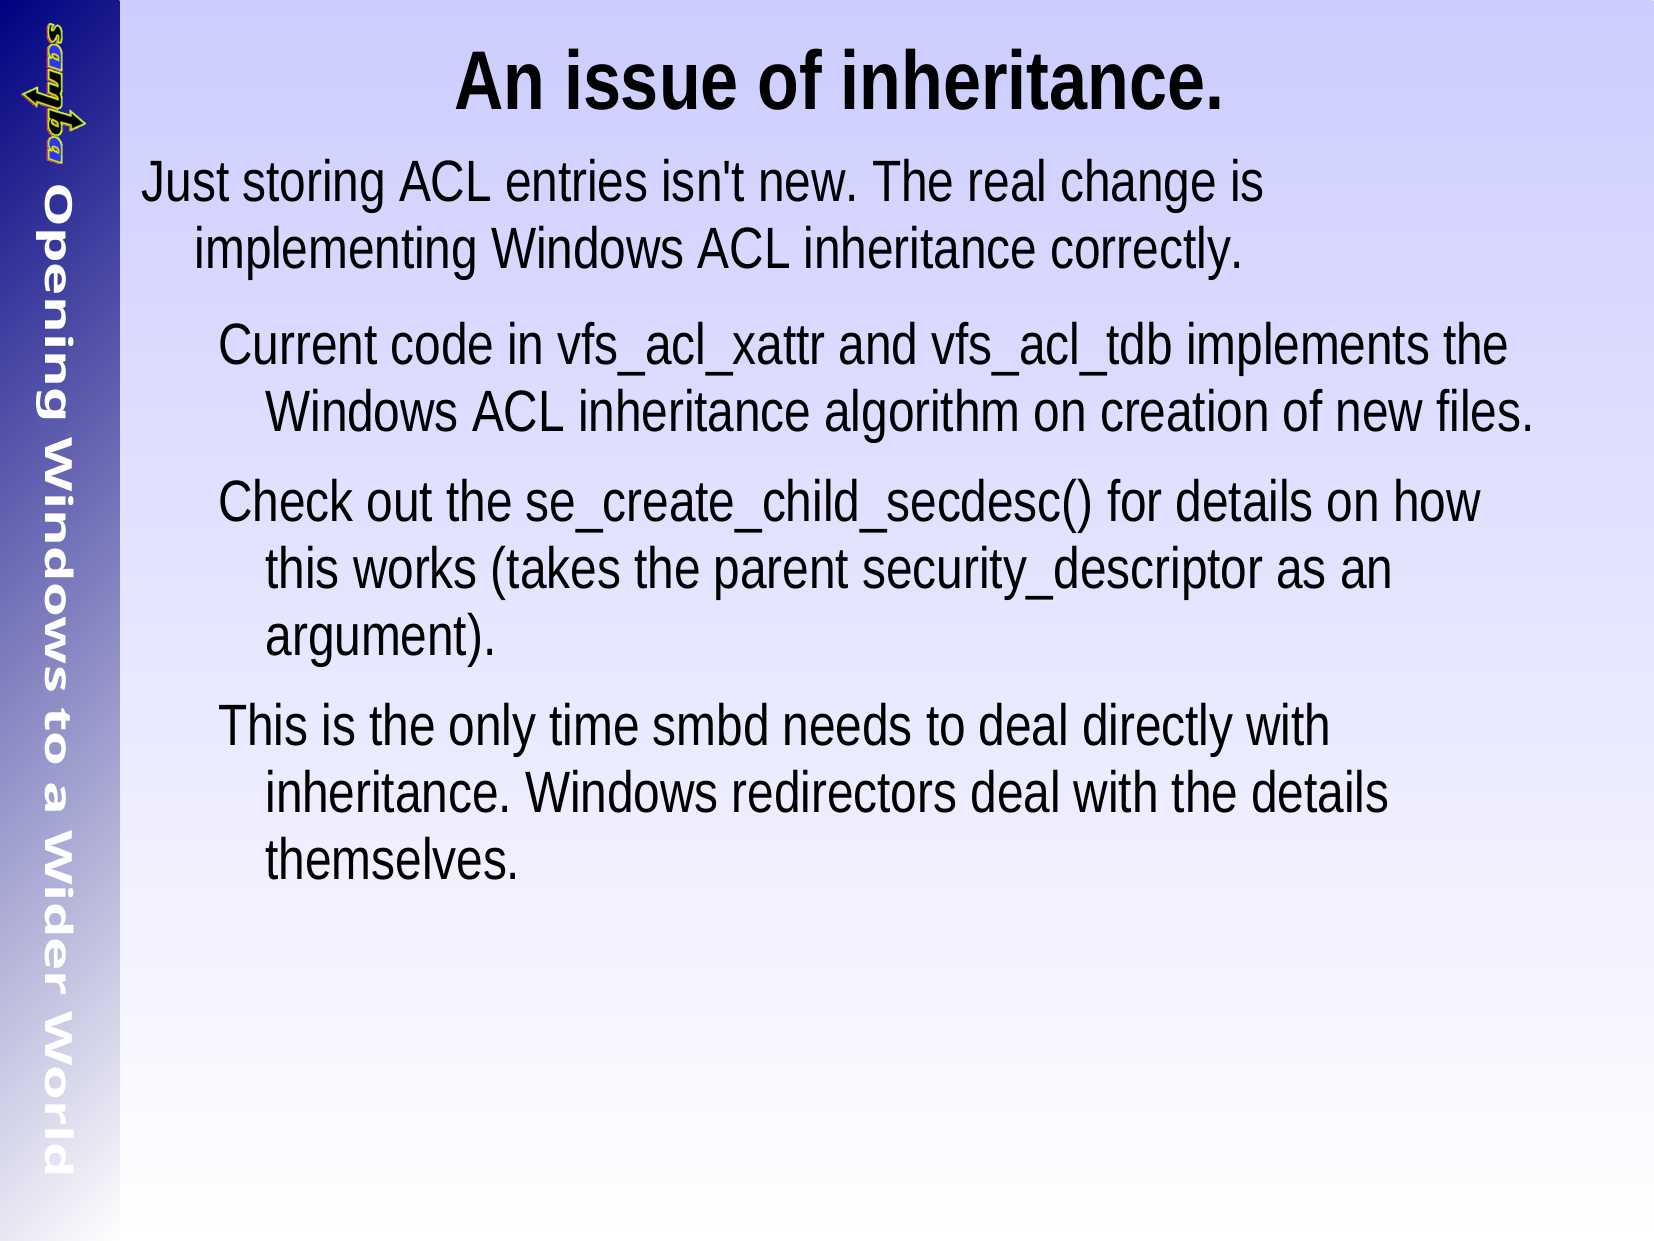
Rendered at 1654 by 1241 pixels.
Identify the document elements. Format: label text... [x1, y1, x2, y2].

list Just storing ACL entries isn't new. The real change is implementing Windows ACL inheritance correctly. Current code in vfs_acl_xattr and vfs_acl_tdb implements the Windows ACL inheritance algorithm on creation of new files. Check out the se_create_child_secdesc() for details on how this works (takes the parent security_descriptor as an argument). This is the only time smbd needs to deal directly with inheritance. Windows redirectors deal with the details themselves. [123, 147, 1536, 1241]
title An issue of inheritance. [133, 22, 1546, 137]
picture [22, 24, 86, 164]
